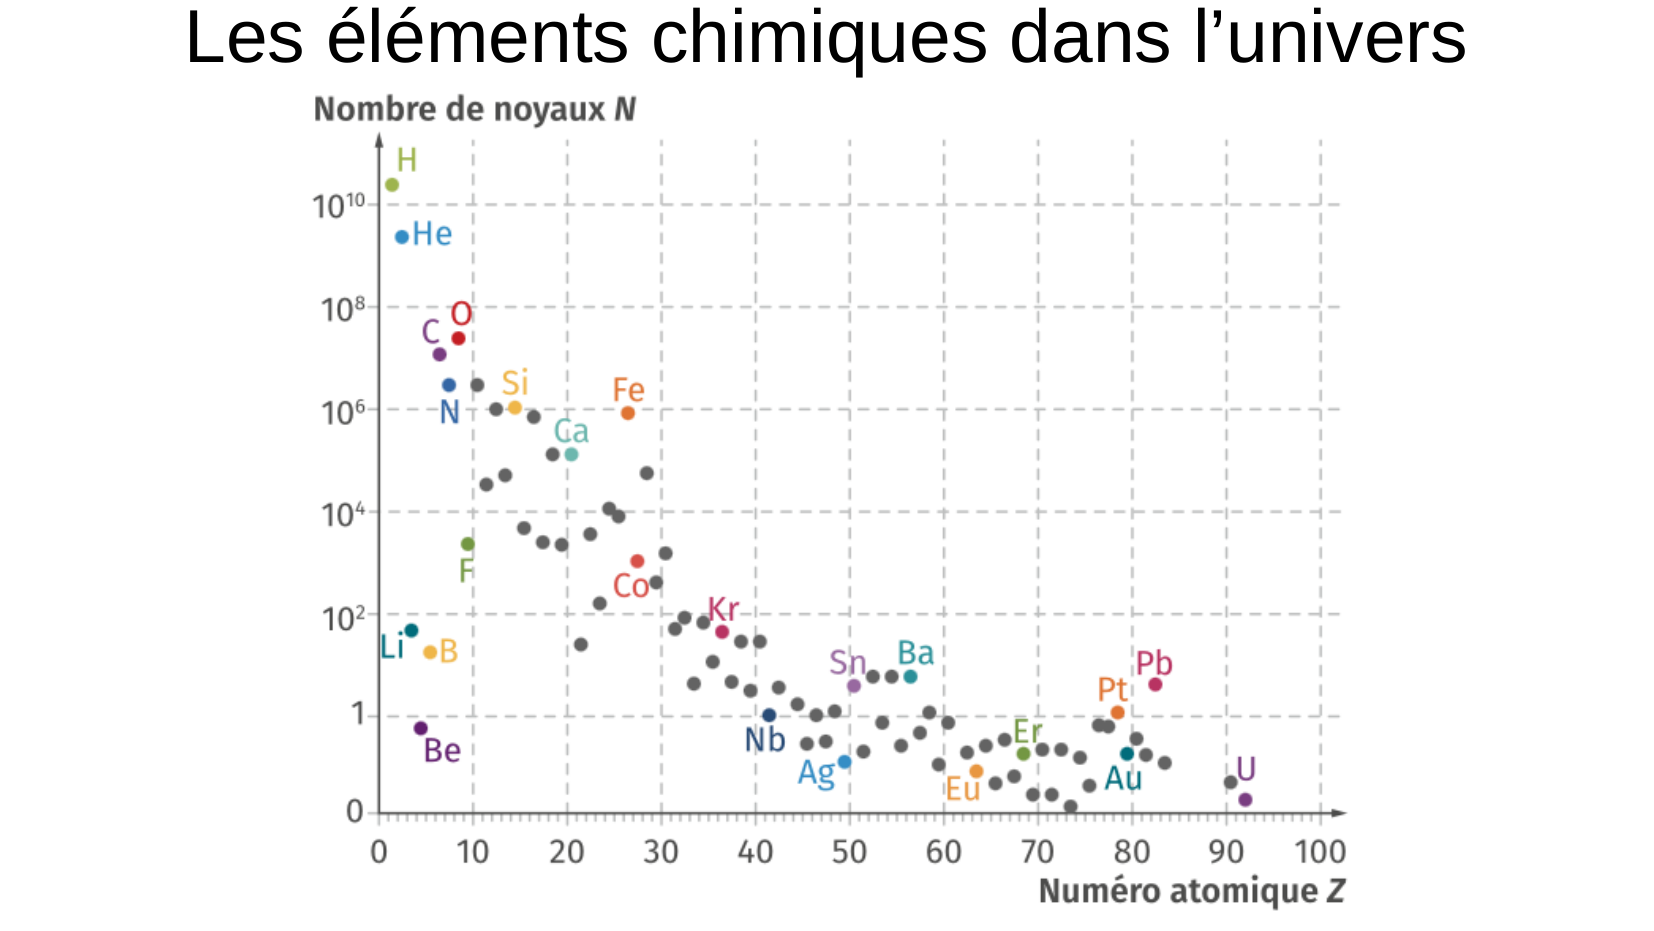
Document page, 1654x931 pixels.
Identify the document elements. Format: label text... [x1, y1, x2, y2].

title Les éléments chimiques dans l’univers [0, 0, 1654, 79]
picture [303, 88, 1365, 920]
